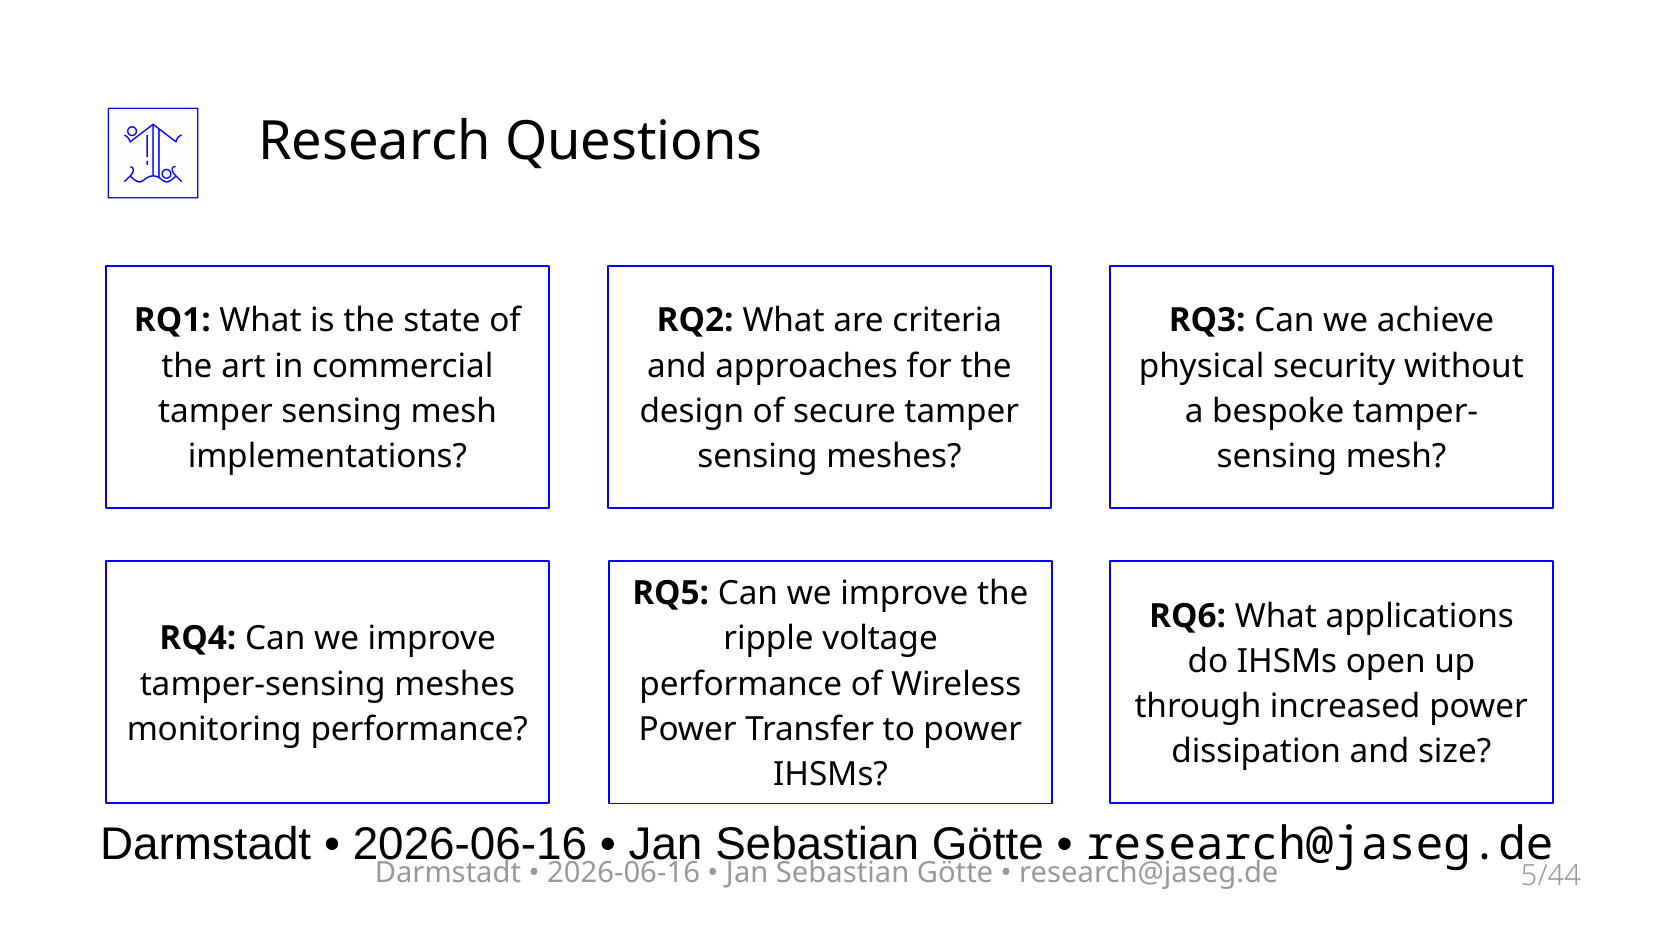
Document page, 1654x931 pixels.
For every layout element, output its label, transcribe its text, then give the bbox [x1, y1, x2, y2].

text_box RQ4: Can we improve tamper-sensing meshes monitoring performance? [106, 561, 550, 804]
text_box RQ5: Can we improve the ripple voltage performance of Wireless Power Transfer to power IHSMs? [609, 561, 1053, 804]
text_box Research Questions [243, 93, 1543, 213]
text_box RQ6: What applications do IHSMs open up through increased power dissipation and size? [1110, 561, 1554, 804]
text_box RQ3: Can we achieve physical security without a bespoke tamper-sensing mesh? [1110, 265, 1554, 508]
text_box RQ2: What are criteria and approaches for the design of secure tamper sensing meshes? [608, 265, 1052, 508]
text_box RQ1: What is the state of the art in commercial tamper sensing mesh implementations? [106, 265, 550, 508]
text_box Darmstadt • 2026-06-16 • Jan Sebastian Götte • research@jaseg.de [82, 797, 1571, 886]
picture [99, 99, 207, 207]
